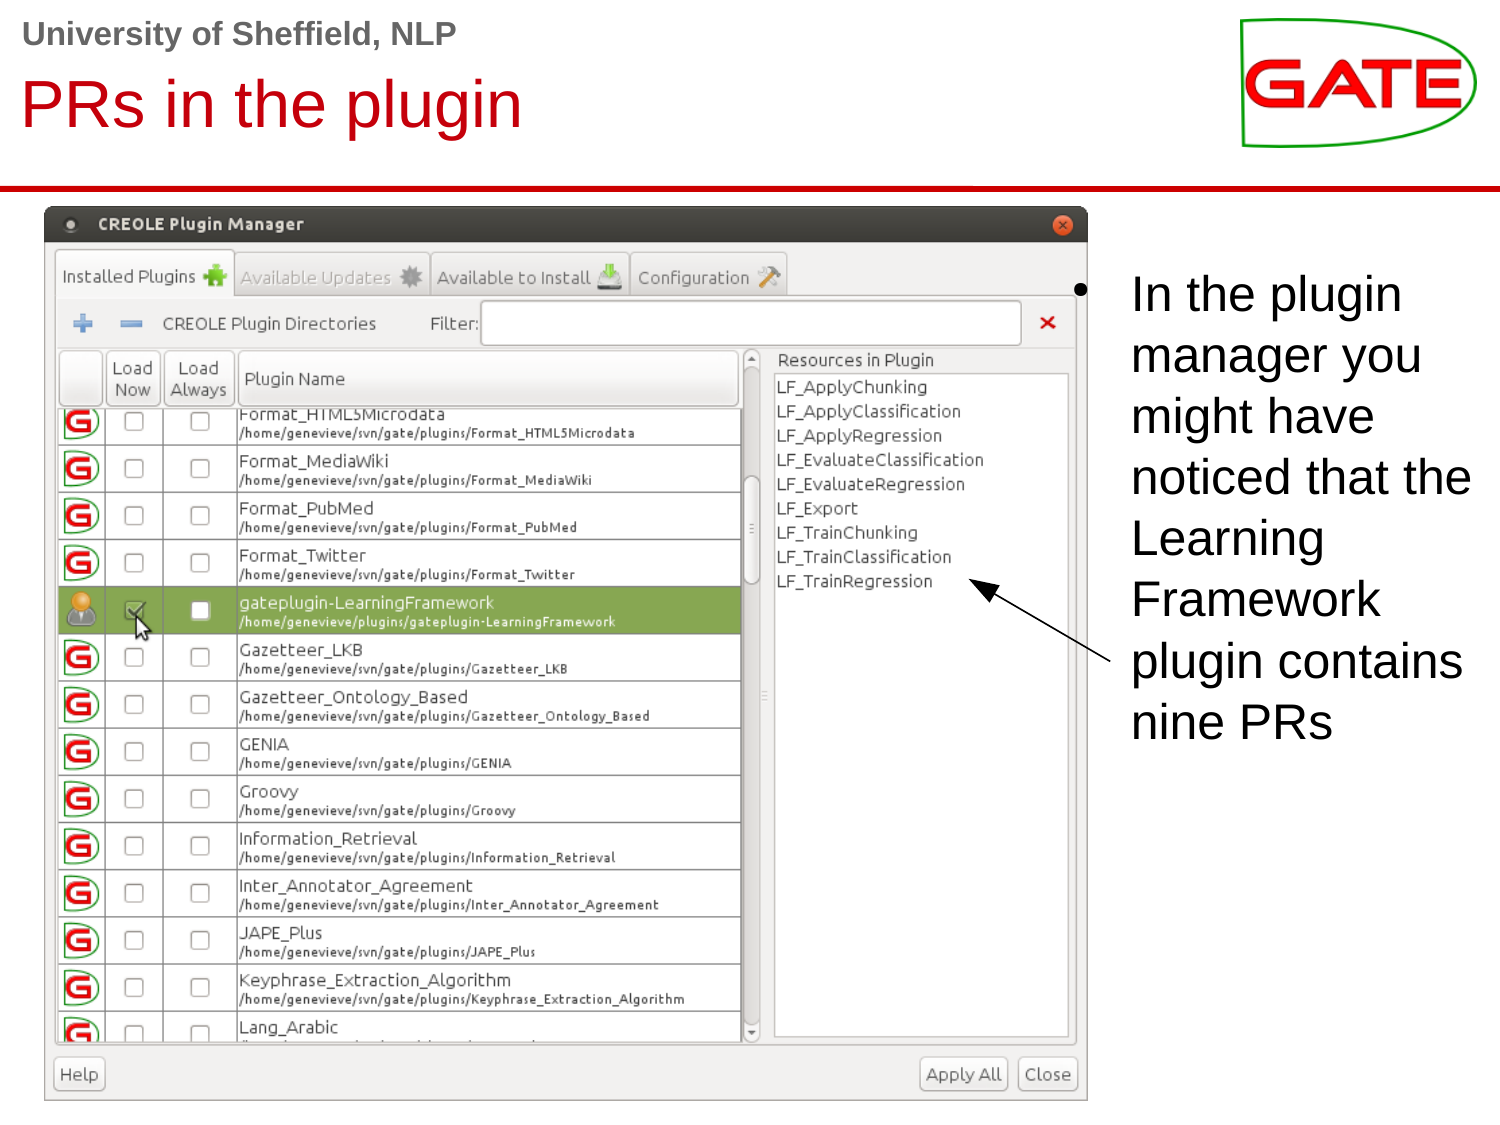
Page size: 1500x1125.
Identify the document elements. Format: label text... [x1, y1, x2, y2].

picture [1240, 18, 1477, 148]
title PRs in the plugin [20, 45, 1240, 166]
picture [44, 206, 1088, 1101]
list In the plugin manager you might have noticed that the Learning Framework plugin contains nine PRs [1015, 259, 1477, 1063]
